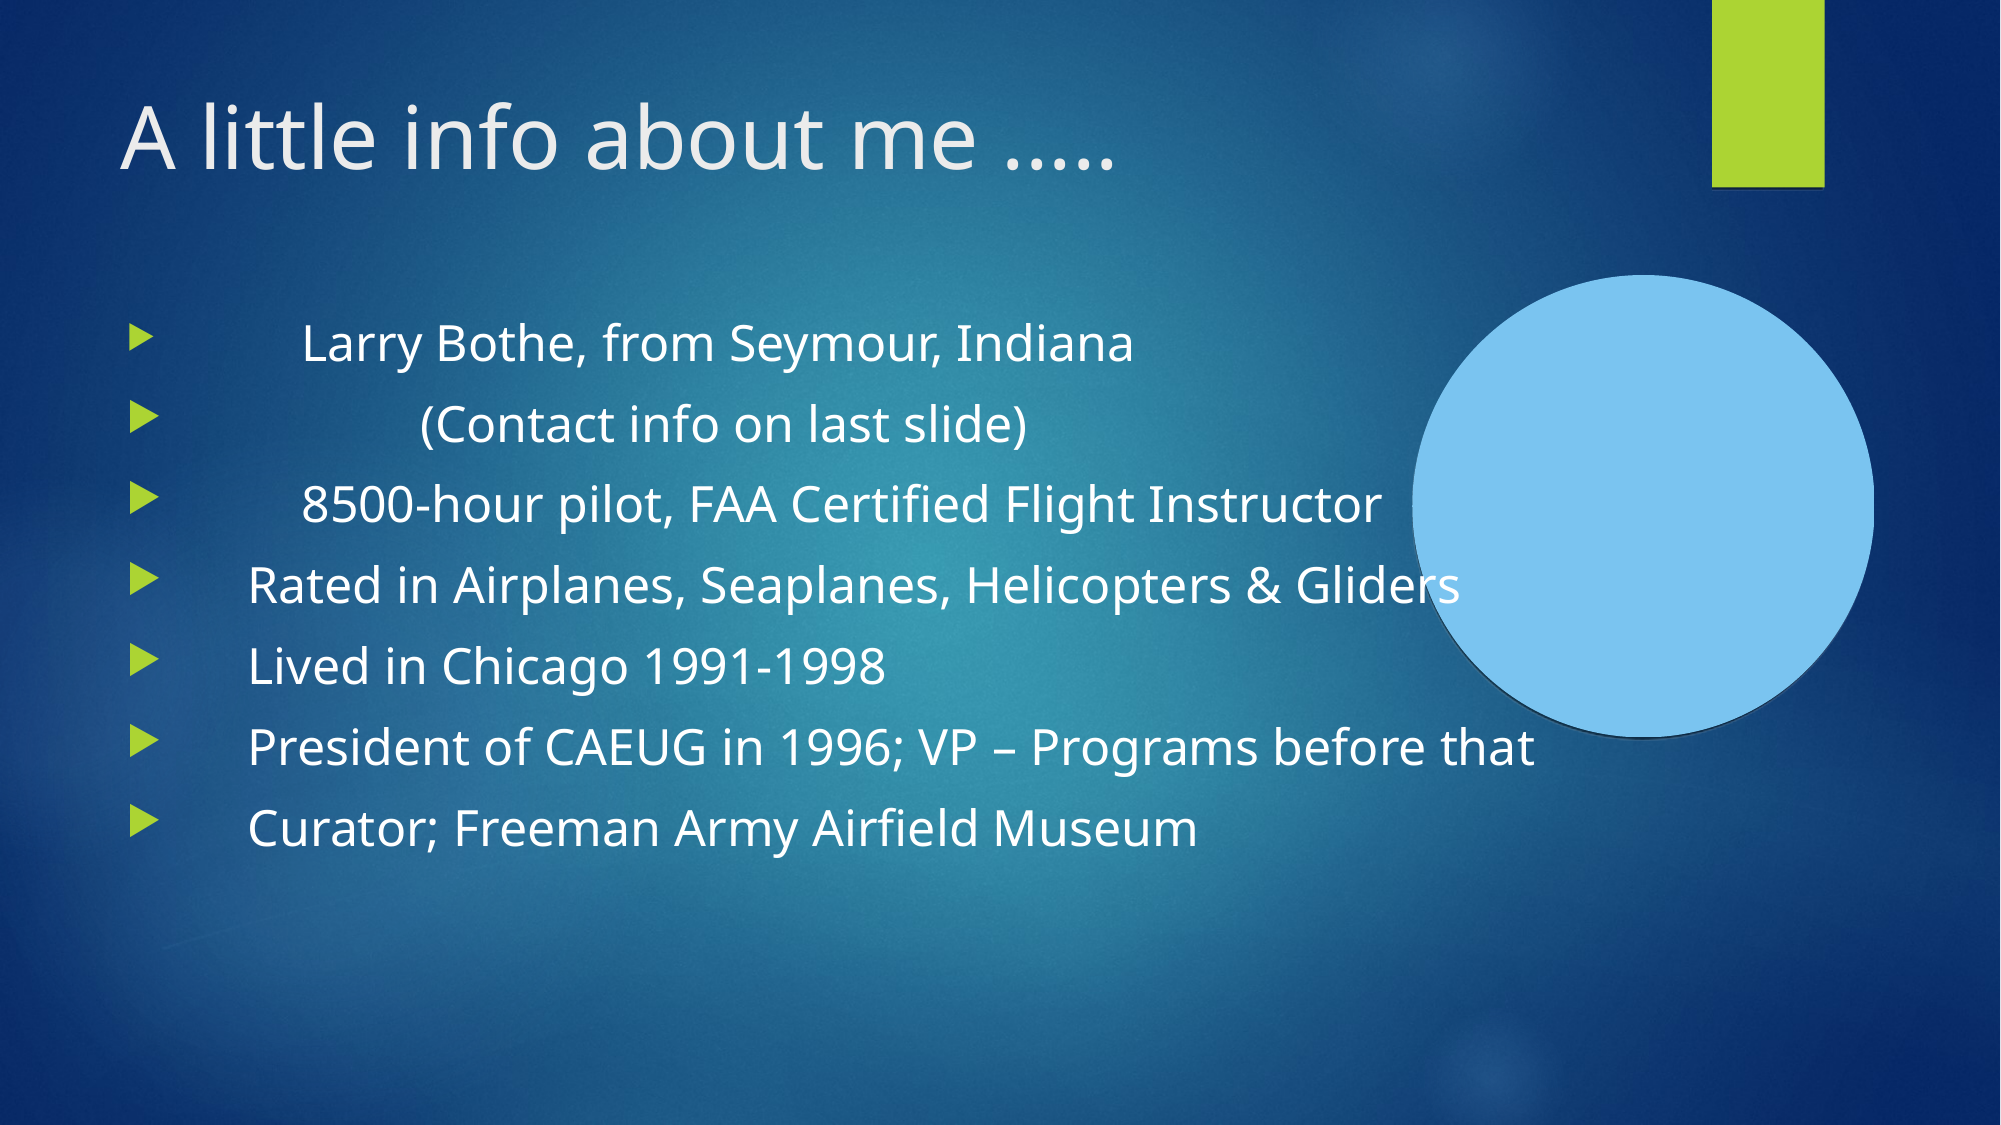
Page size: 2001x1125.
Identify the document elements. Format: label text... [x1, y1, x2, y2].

text_box A little info about me ..... [105, 74, 1649, 304]
picture [0, 0, 2001, 1125]
text_box Larry Bothe, from Seymour, Indiana (Contact info on last slide) 8500-hour pilot, FAA Certified Flight Instructor Rated in Airplanes, Seaplanes, Helicopters & Gliders Lived in Chicago 1991-1998 President of CAEUG in 1996; VP – Programs before that Curator; Freeman Army Airfield Museum [111, 303, 1689, 1104]
